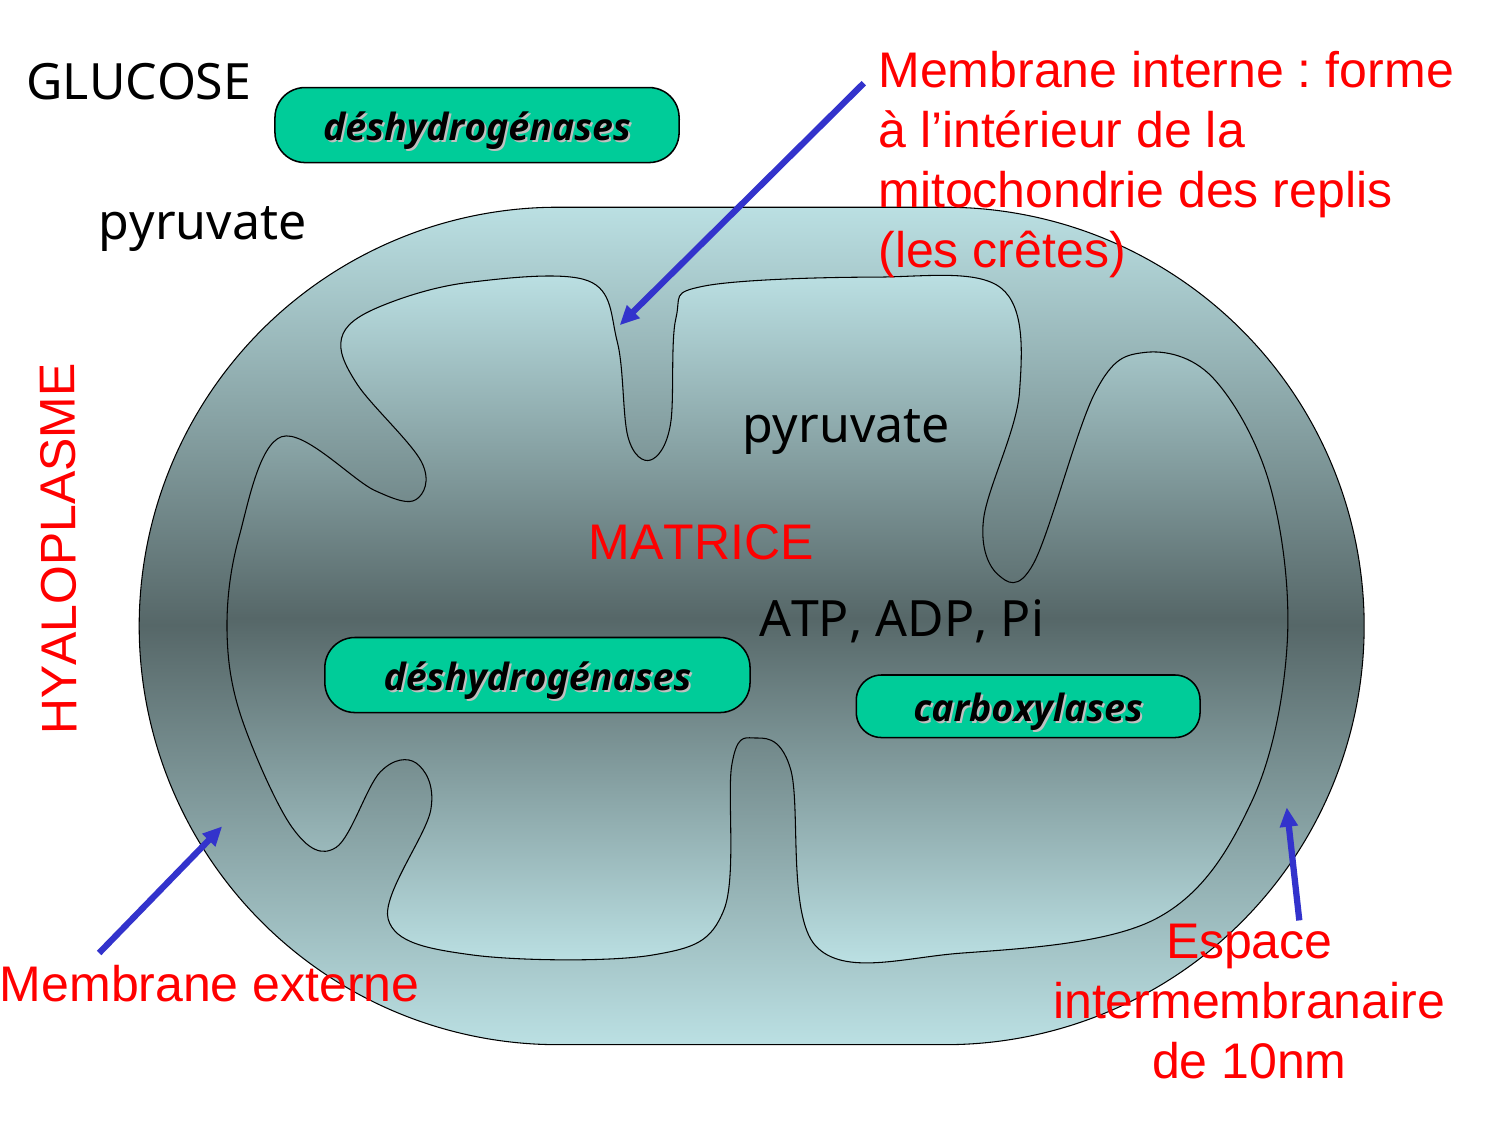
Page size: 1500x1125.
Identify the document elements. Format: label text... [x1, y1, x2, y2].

text_box pyruvate [727, 384, 966, 461]
text_box déshydrogénases [324, 637, 751, 713]
text_box déshydrogénases [274, 87, 680, 163]
text_box [139, 207, 1365, 1045]
text_box Membrane interne : forme à l’intérieur de la mitochondrie des replis (les crêtes) [863, 29, 1500, 285]
text_box carboxylases [856, 675, 1201, 738]
text_box MATRICE [574, 501, 829, 578]
text_box GLUCOSE [11, 41, 267, 118]
text_box ATP, ADP, Pi [744, 578, 1060, 655]
text_box pyruvate [84, 182, 322, 258]
text_box HYALOPLASME [15, 347, 95, 750]
text_box Espace intermembranaire de 10nm [1036, 900, 1462, 1097]
text_box Membrane externe [0, 943, 435, 1020]
